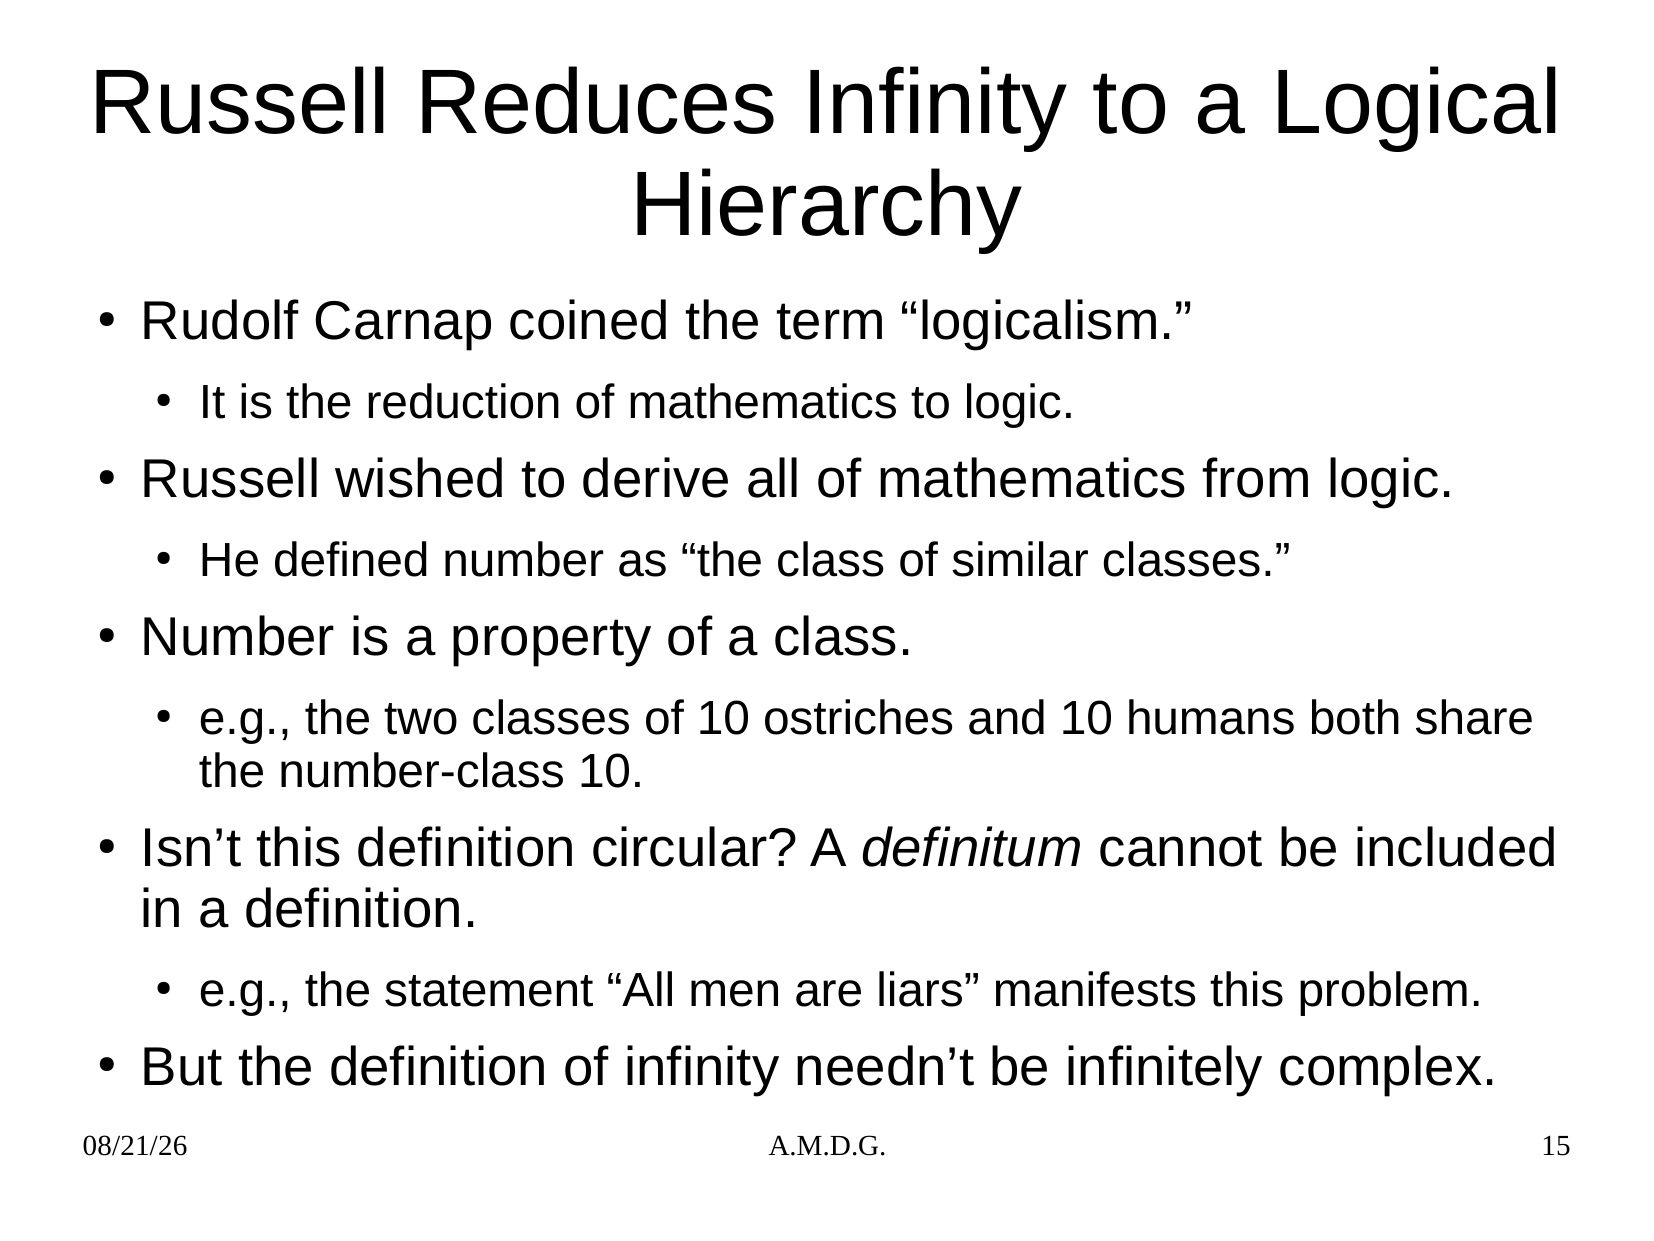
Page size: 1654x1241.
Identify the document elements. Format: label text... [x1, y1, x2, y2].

list Rudolf Carnap coined the term “logicalism.” It is the reduction of mathematics to logic. Russell wished to derive all of mathematics from logic. He defined number as “the class of similar classes.” Number is a property of a class. e.g., the two classes of 10 ostriches and 10 humans both share the number-class 10. Isn’t this definition circular? A definitum cannot be included in a definition. e.g., the statement “All men are liars” manifests this problem. But the definition of infinity needn’t be infinitely complex. [82, 290, 1571, 1109]
title Russell Reduces Infinity to a Logical Hierarchy [82, 49, 1571, 257]
